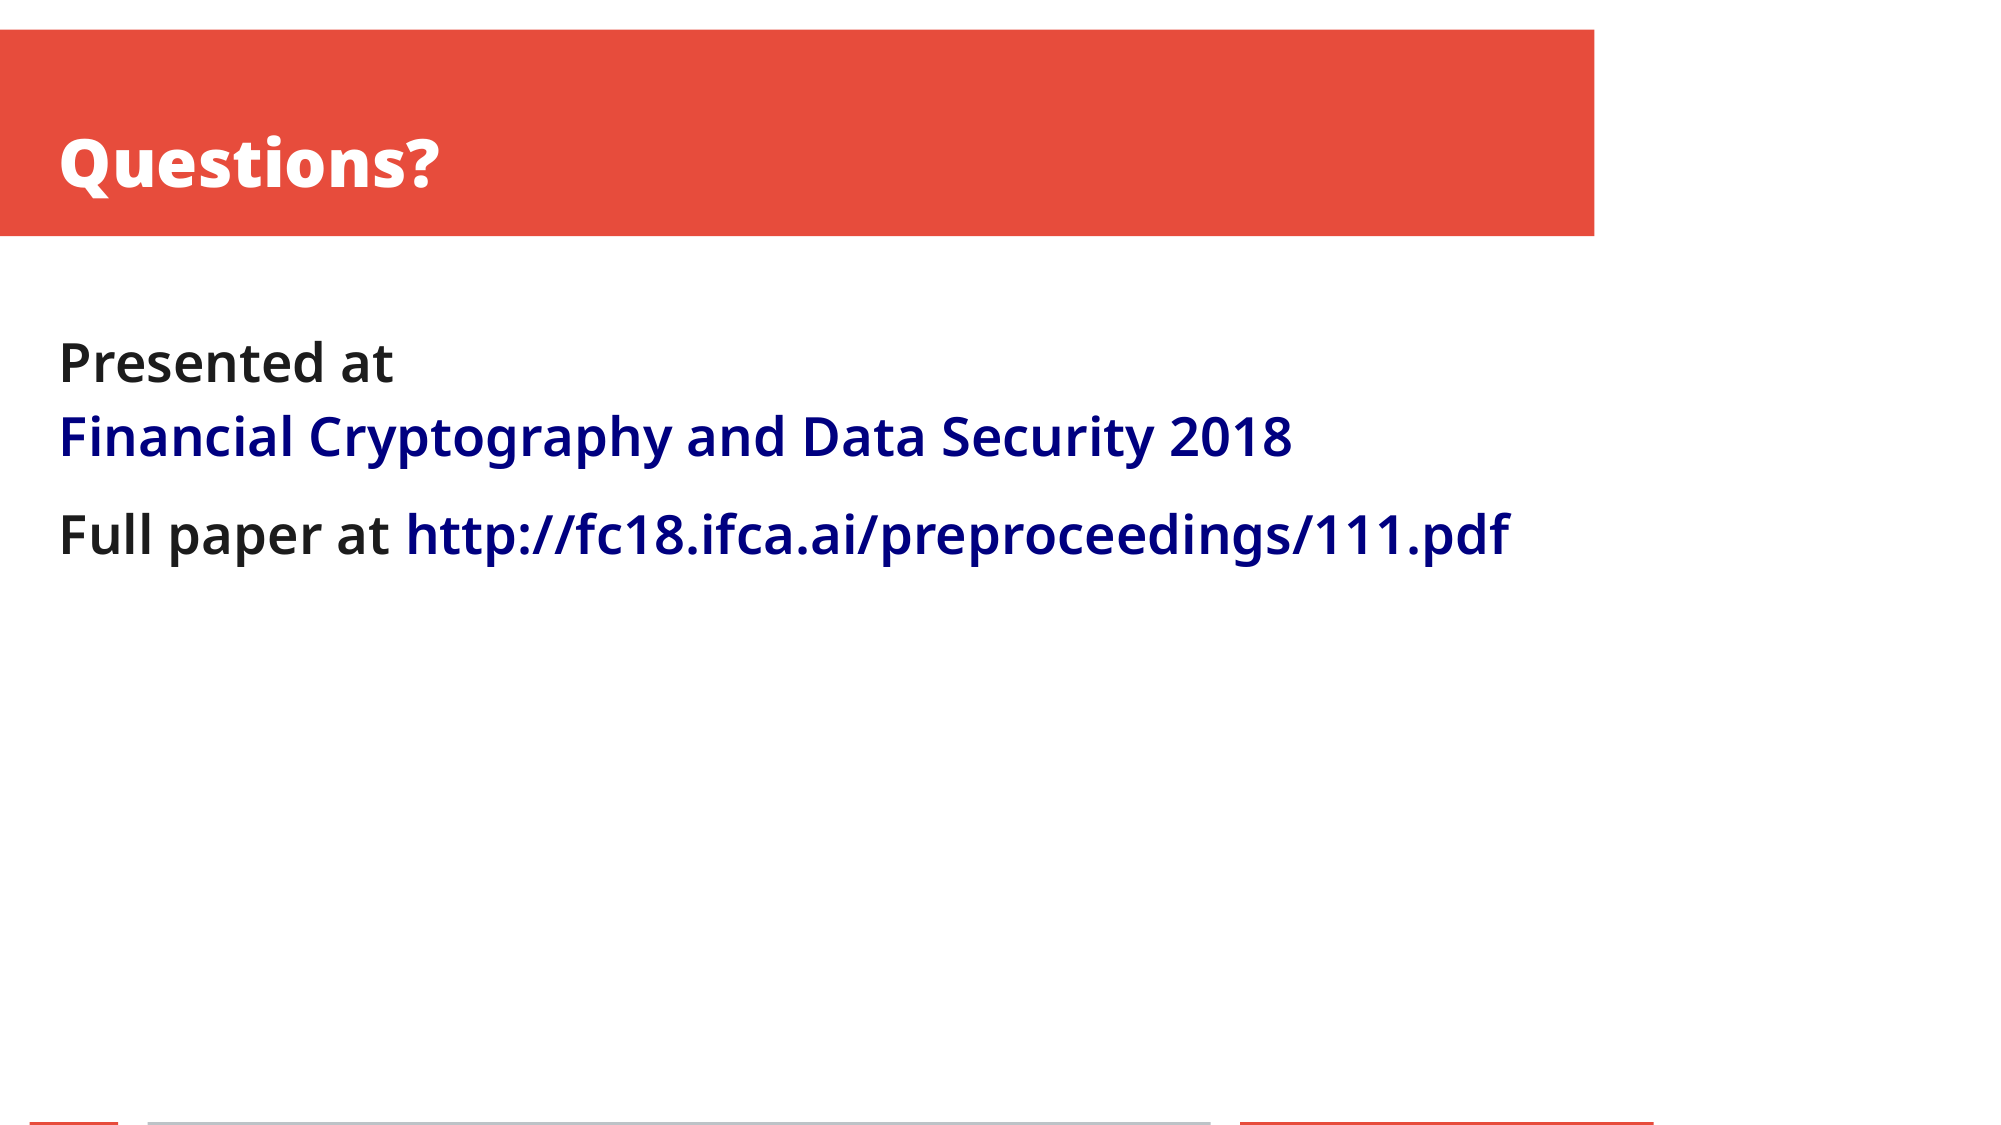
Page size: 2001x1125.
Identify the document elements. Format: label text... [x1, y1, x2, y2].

title Questions? [59, 59, 1595, 207]
list Presented at Financial Cryptography and Data Security 2018 Full paper at http://fc18.ifca.ai/preproceedings/111.pdf [59, 324, 1565, 1093]
